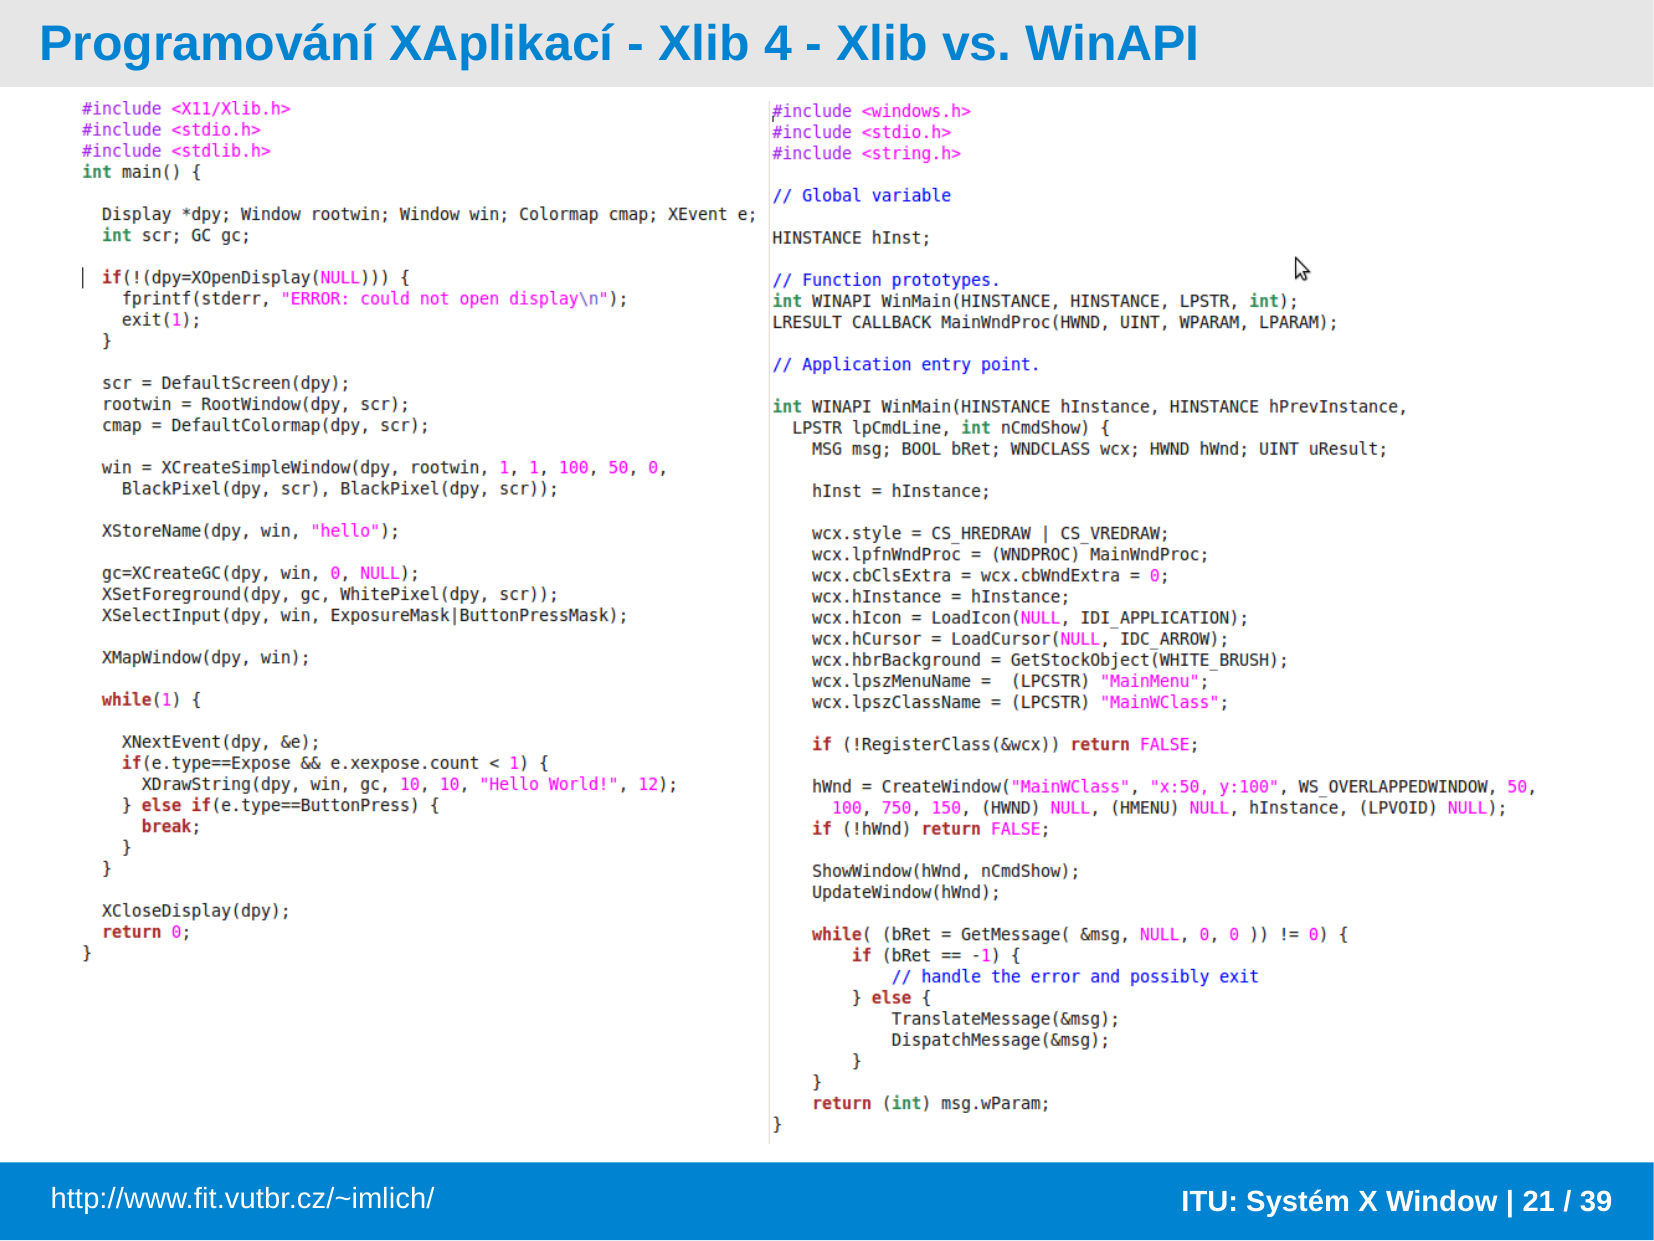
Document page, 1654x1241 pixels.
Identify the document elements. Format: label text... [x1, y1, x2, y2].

picture [76, 101, 1577, 1149]
title Programování XAplikací - Xlib 4 - Xlib vs. WinAPI [39, 5, 1615, 81]
